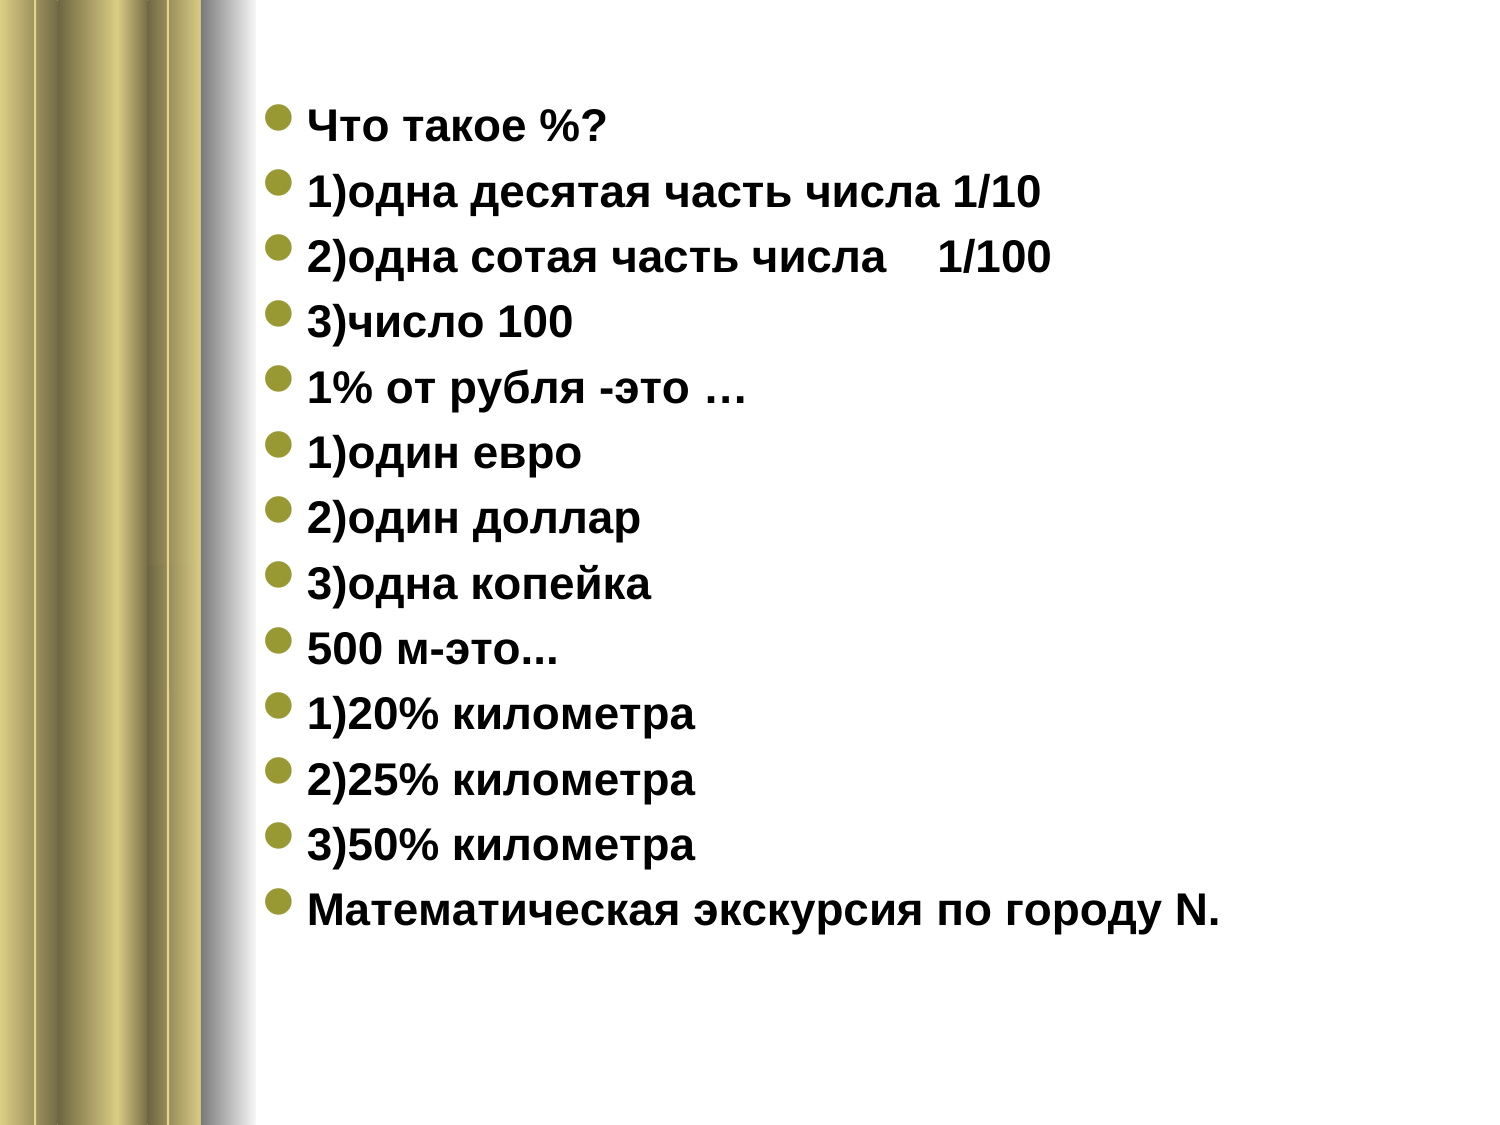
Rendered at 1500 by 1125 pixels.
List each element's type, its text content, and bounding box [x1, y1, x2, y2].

list Что такое %? 1)одна десятая часть числа 1/10 2)одна сотая часть числа 1/100 3)число 100 1% от рубля -это … 1)один евро 2)один доллар 3)одна копейка 500 м-это... 1)20% километра 2)25% километра 3)50% километра Математическая экскурсия по городу N. [246, 88, 1476, 1070]
